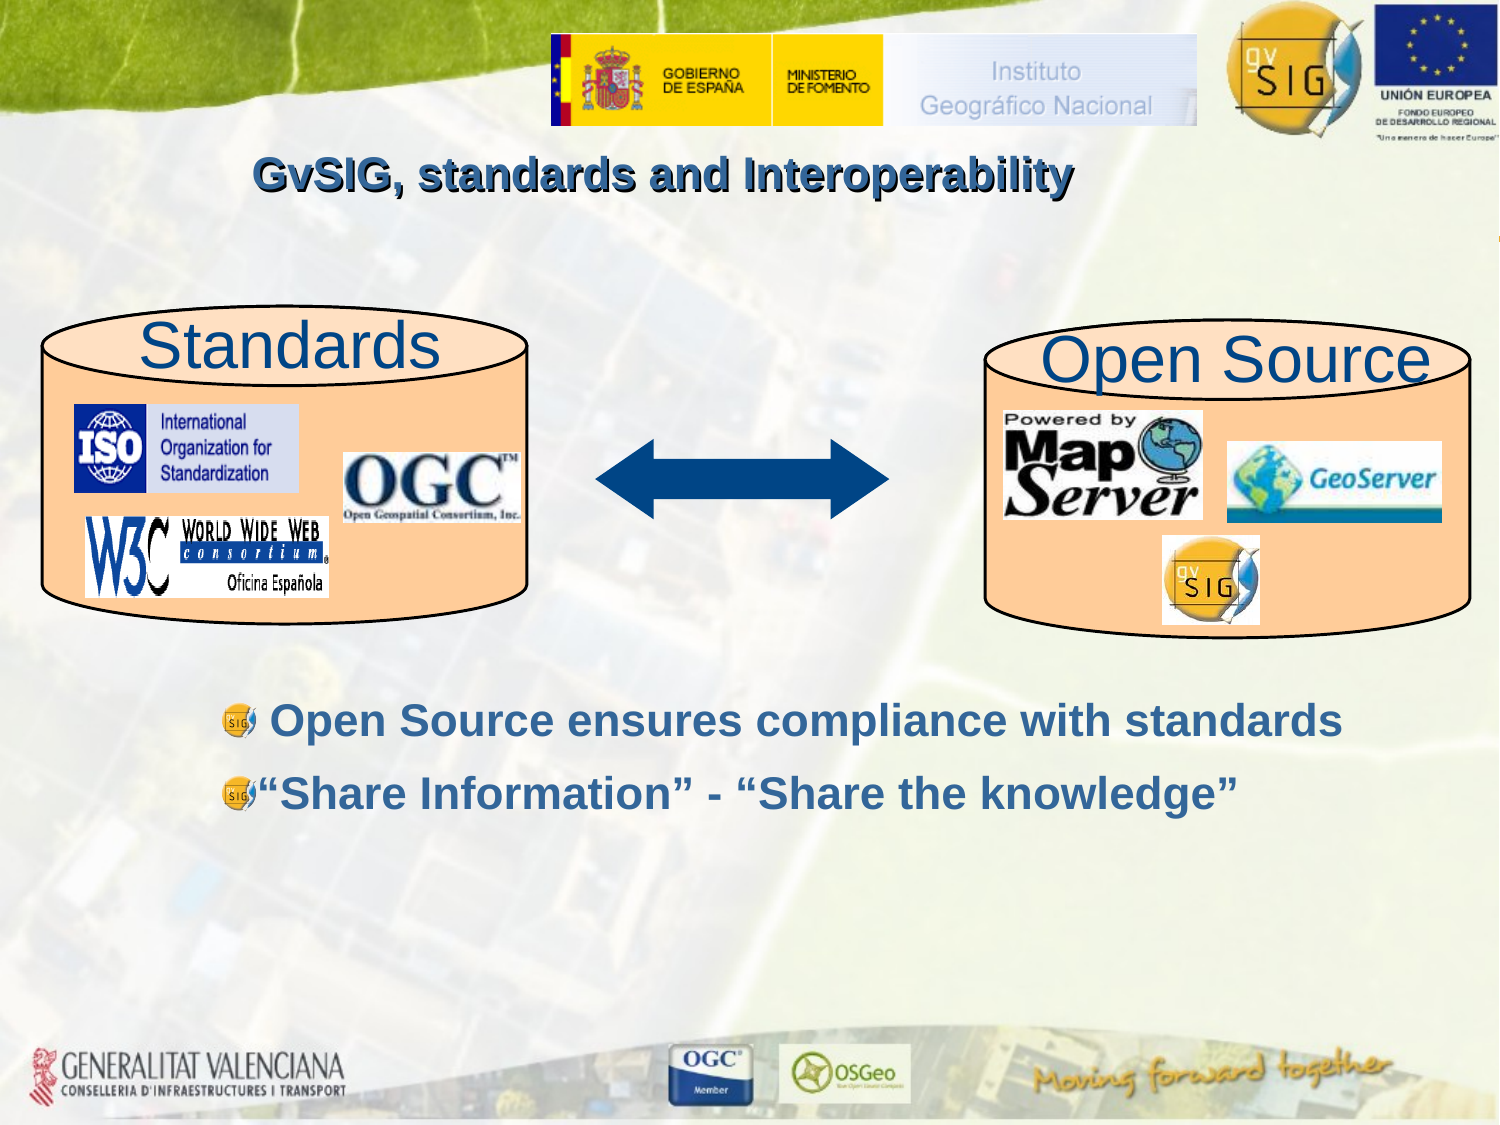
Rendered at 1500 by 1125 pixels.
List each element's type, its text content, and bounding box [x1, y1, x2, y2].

text_box [595, 438, 890, 520]
text_box Open Source ensures compliance with standards “Share Information” - “Share the knowledge” [185, 696, 1420, 1077]
text_box Open Source [1040, 324, 1435, 400]
text_box [985, 363, 1470, 638]
text_box GvSIG, standards and Interoperability [236, 142, 1500, 210]
text_box Standards [138, 310, 444, 386]
picture [0, 0, 1499, 1125]
text_box [42, 349, 527, 625]
